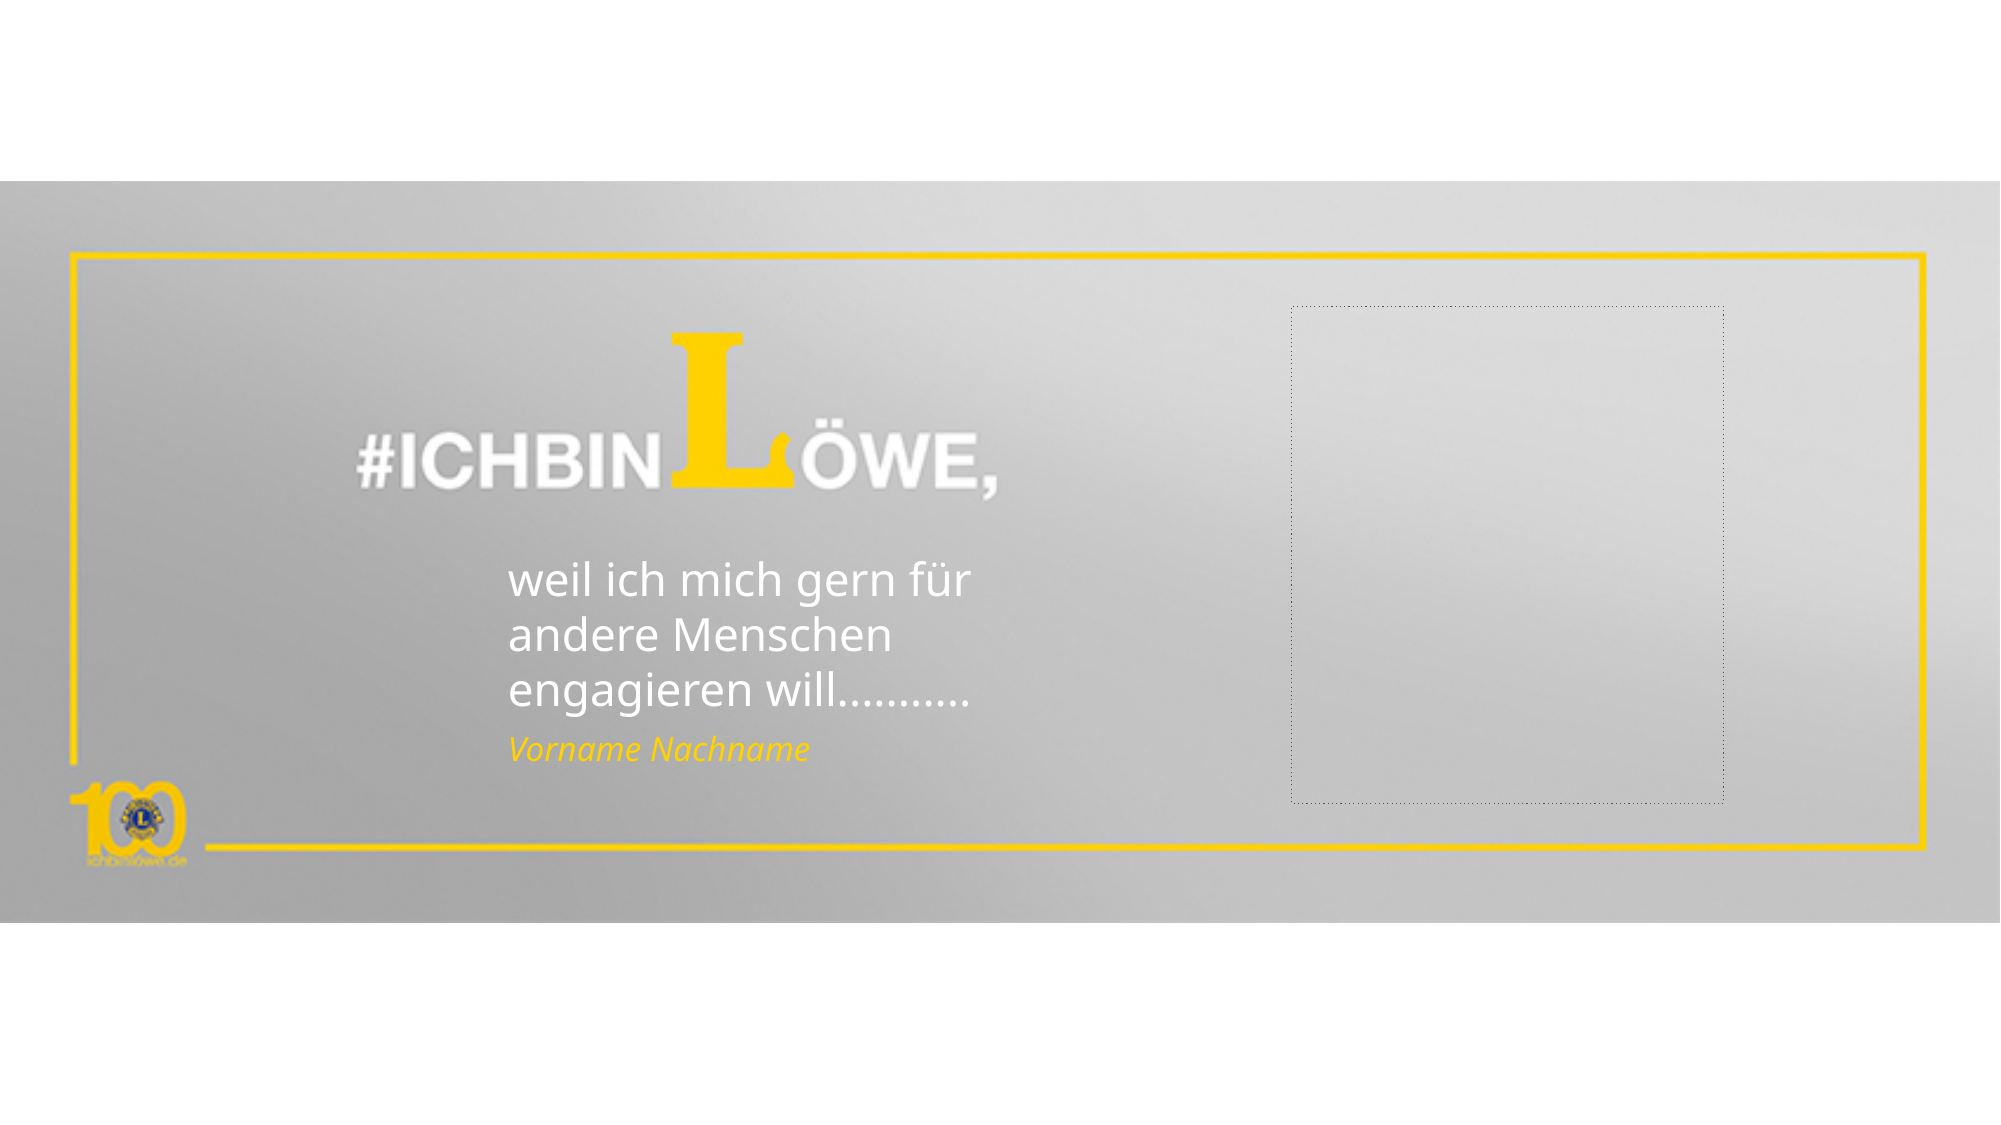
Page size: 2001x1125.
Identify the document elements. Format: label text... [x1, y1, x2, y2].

picture [0, 181, 2000, 923]
text_box weil ich mich gern für andere Menschen engagieren will........... Vorname Nachname [493, 543, 1117, 776]
